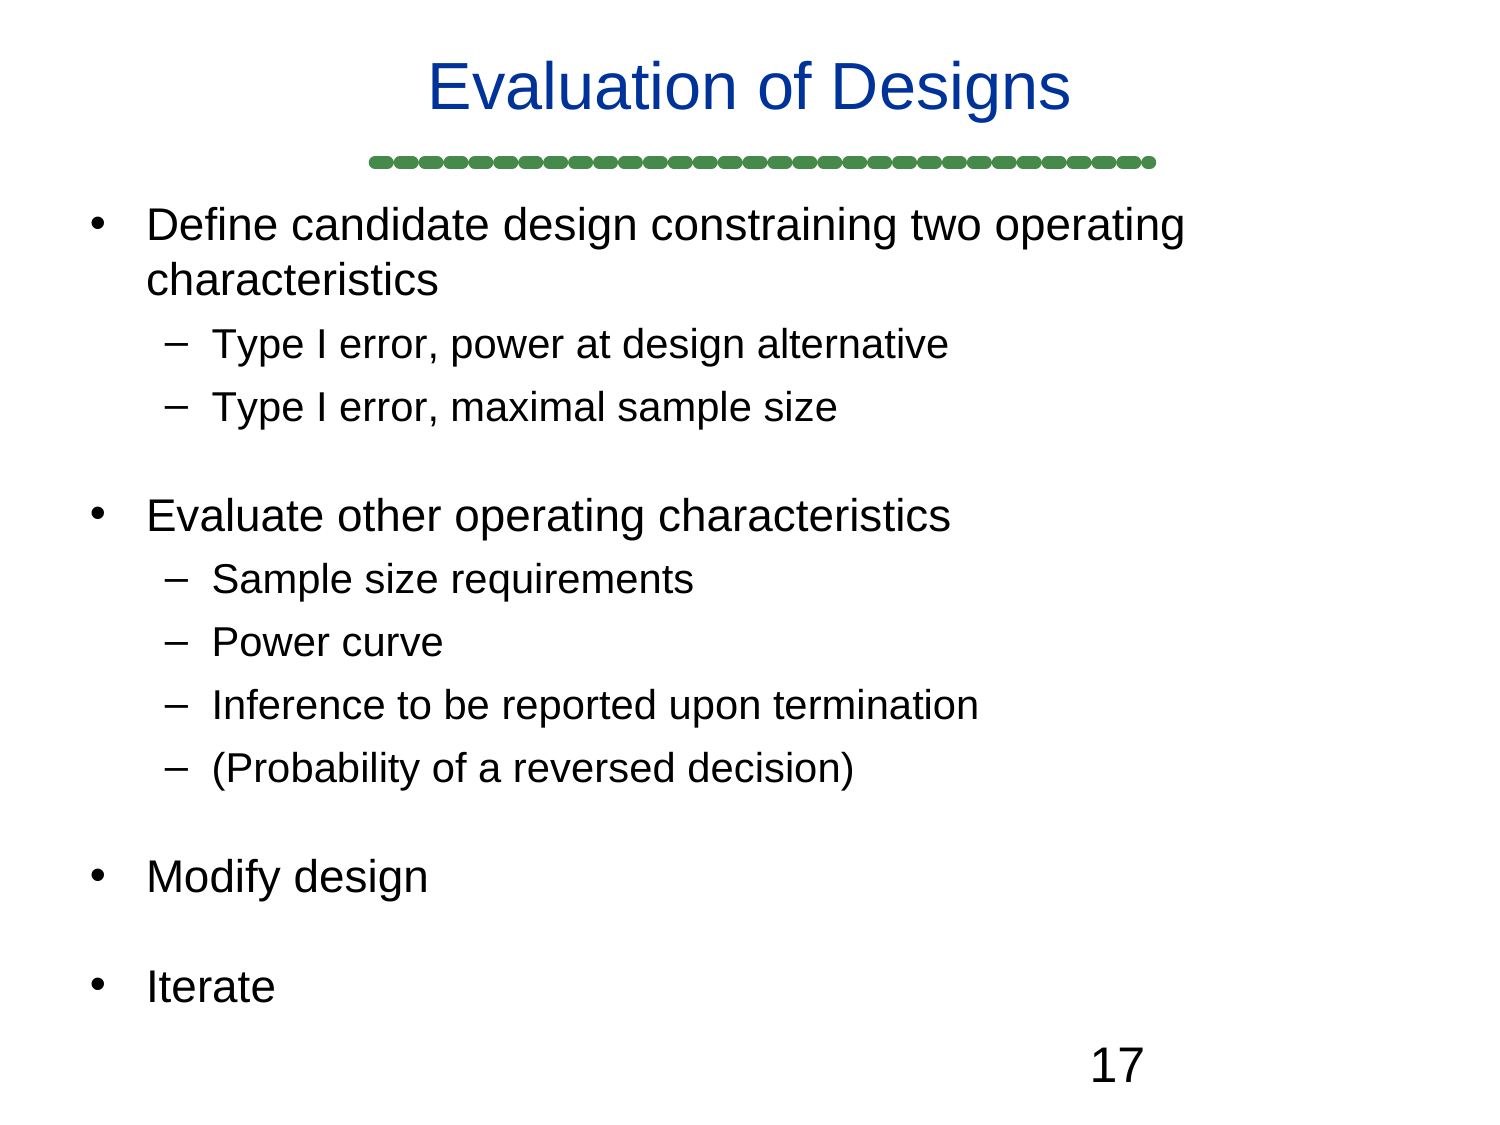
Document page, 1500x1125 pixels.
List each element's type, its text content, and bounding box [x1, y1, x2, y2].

title Evaluation of Designs [37, 24, 1463, 141]
list Define candidate design constraining two operating characteristics Type I error, power at design alternative Type I error, maximal sample size Evaluate other operating characteristics Sample size requirements Power curve Inference to be reported upon termination (Probability of a reversed decision) Modify design Iterate [75, 187, 1426, 1050]
